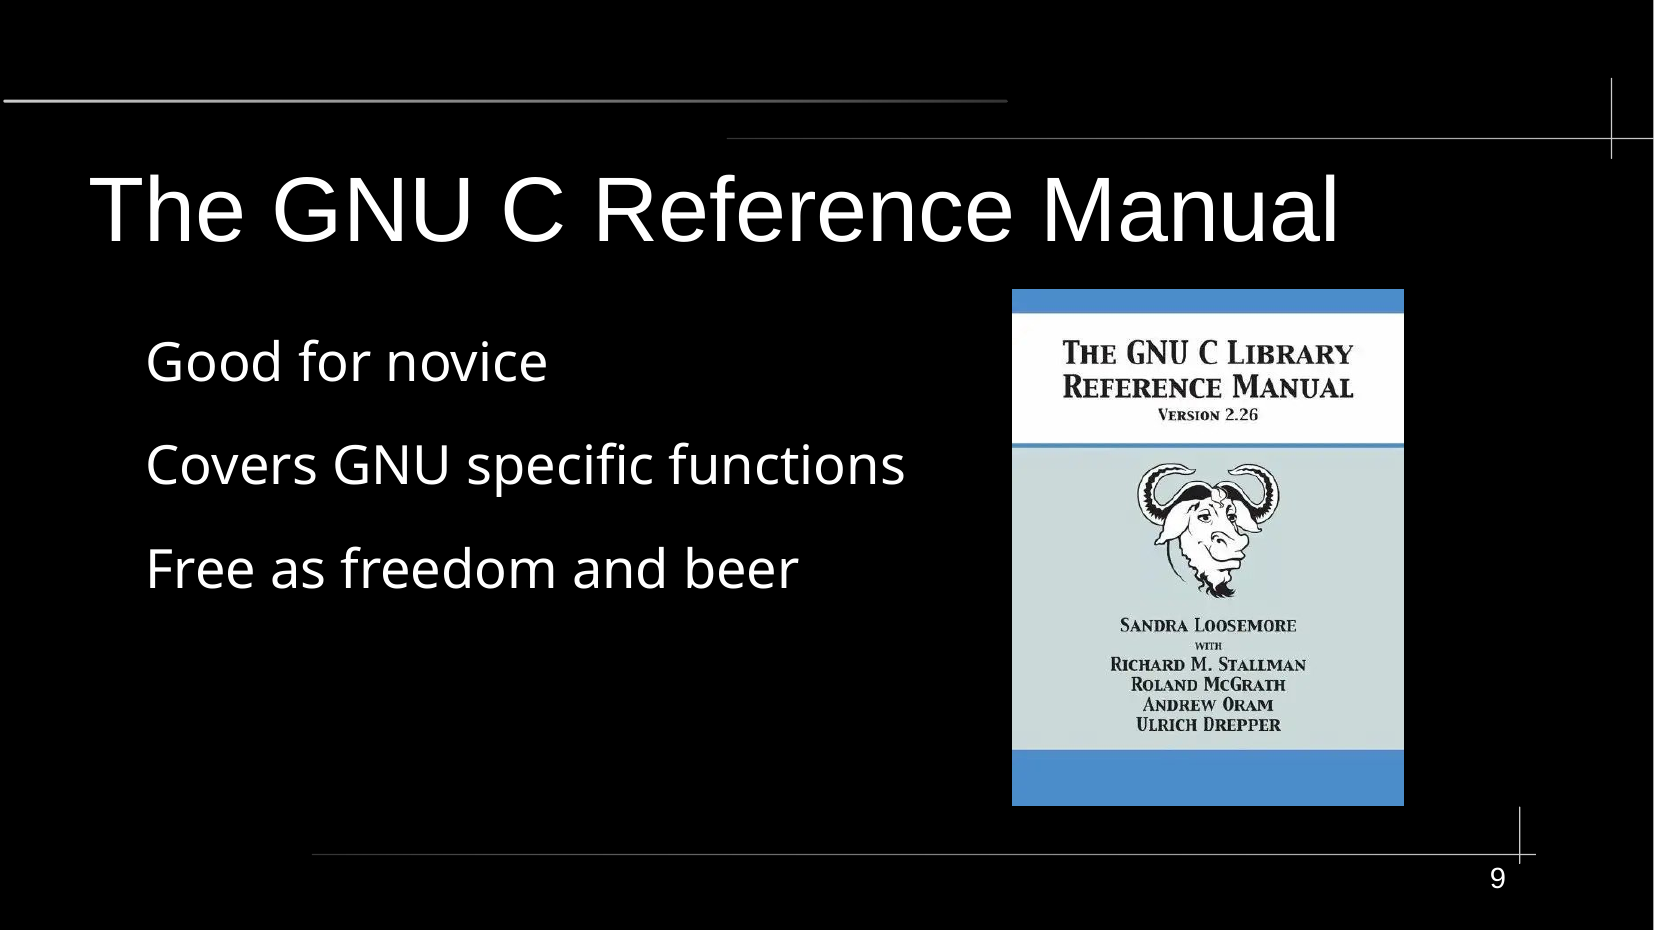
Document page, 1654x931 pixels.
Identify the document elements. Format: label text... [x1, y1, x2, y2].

picture [1012, 289, 1404, 806]
title The GNU C Reference Manual [88, 156, 1654, 263]
list Good for novice Covers GNU specific functions Free as freedom and beer [75, 323, 976, 863]
